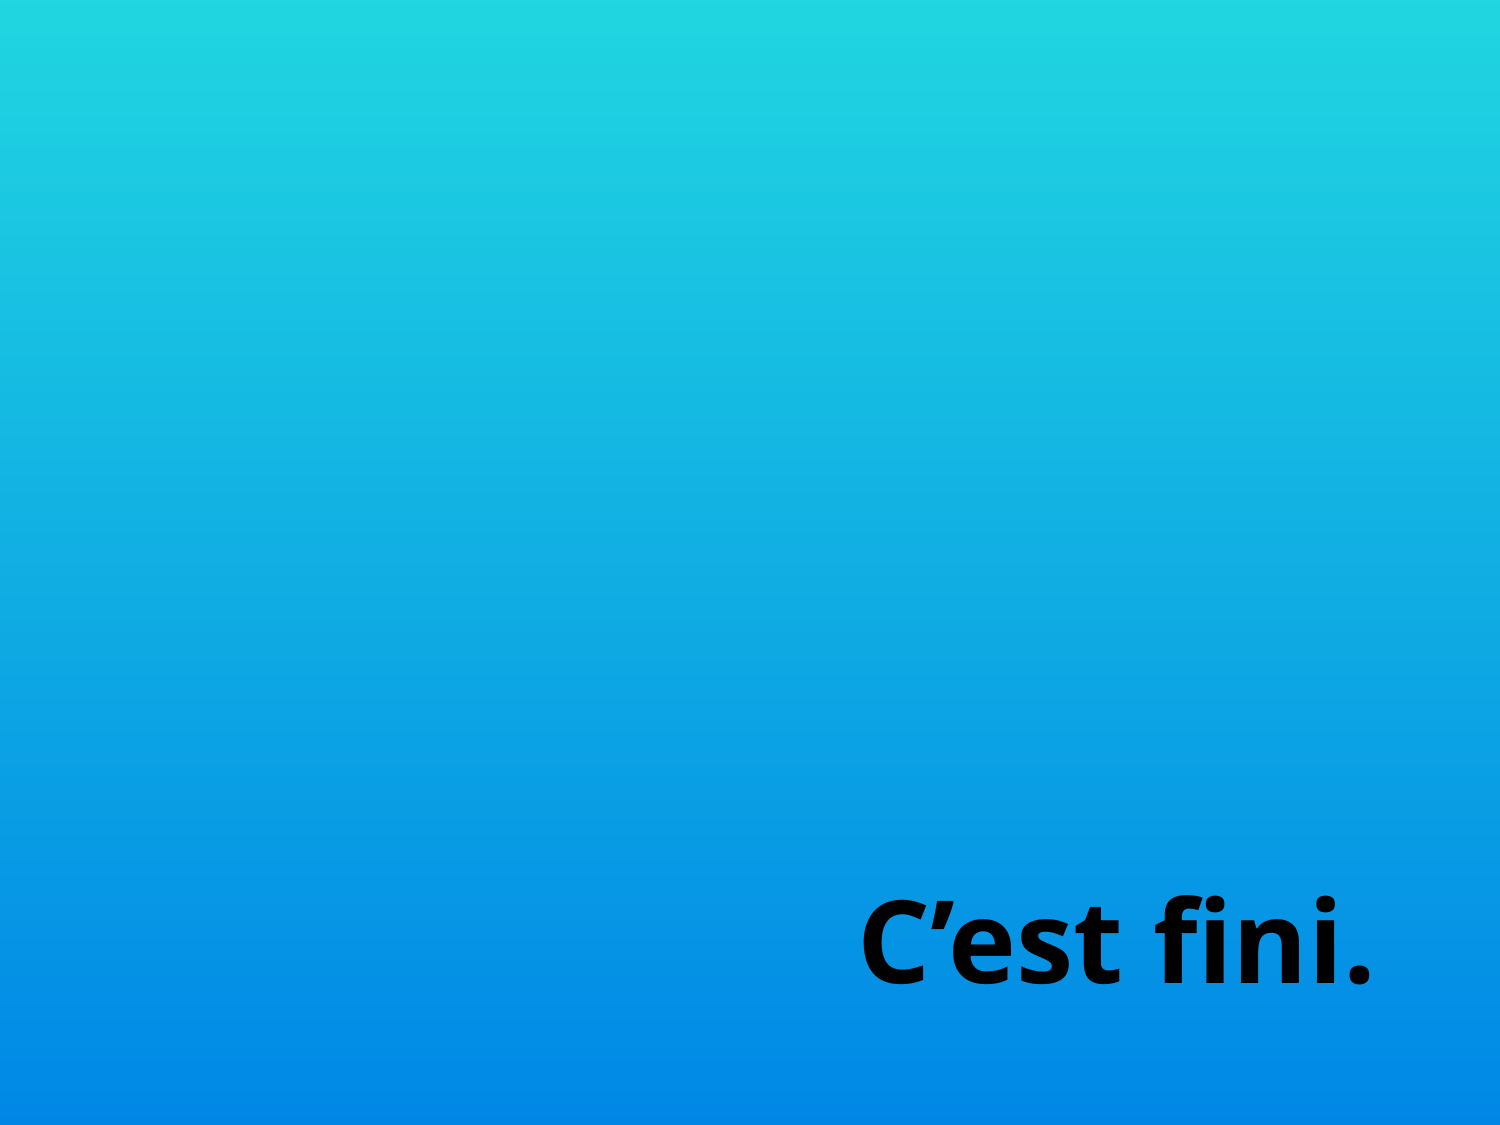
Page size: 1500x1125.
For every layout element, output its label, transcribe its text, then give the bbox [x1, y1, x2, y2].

title C’est fini. [832, 843, 1402, 1032]
